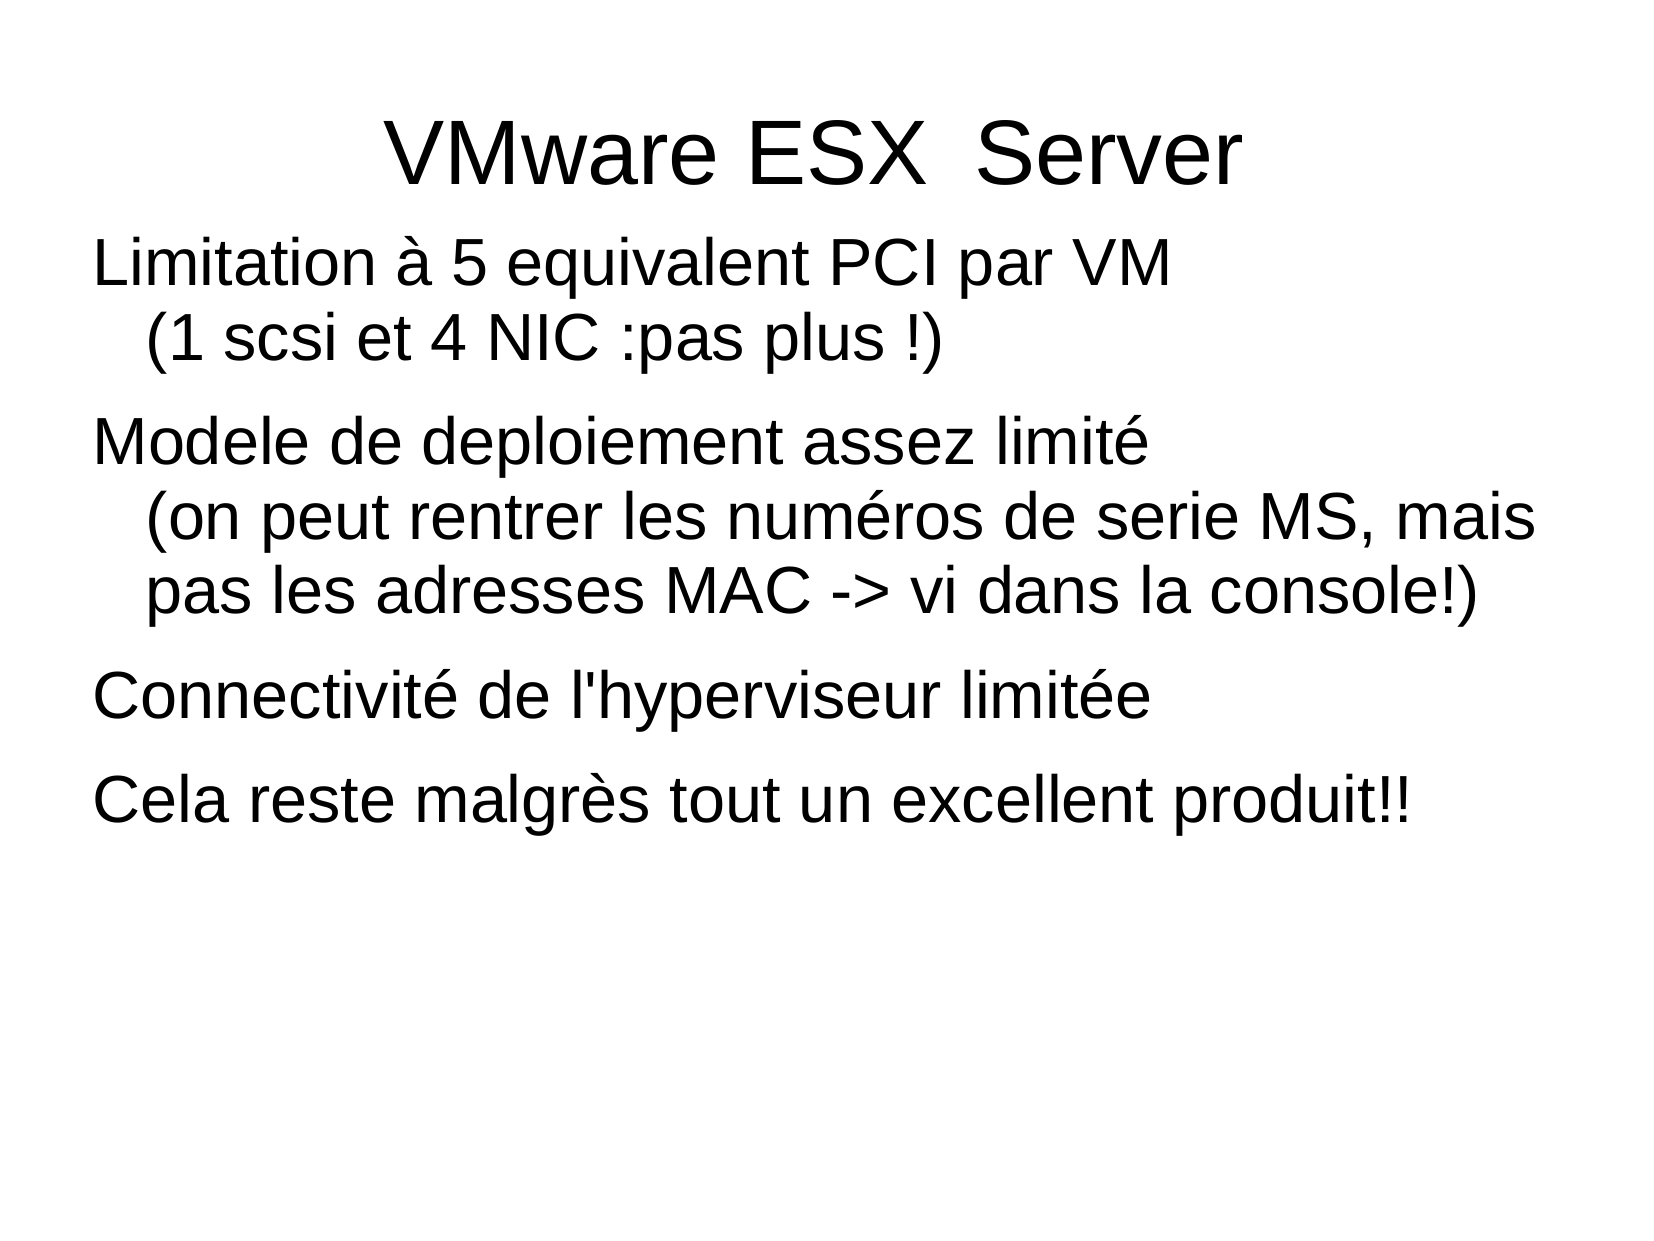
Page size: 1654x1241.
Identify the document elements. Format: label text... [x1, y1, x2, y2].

title VMware ESX Server [82, 49, 1571, 257]
list Limitation à 5 equivalent PCI par VM (1 scsi et 4 NIC :pas plus !) Modele de deploiement assez limité (on peut rentrer les numéros de serie MS, mais pas les adresses MAC -> vi dans la console!) Connectivité de l'hyperviseur limitée Cela reste malgrès tout un excellent produit!! [75, 225, 1564, 1044]
